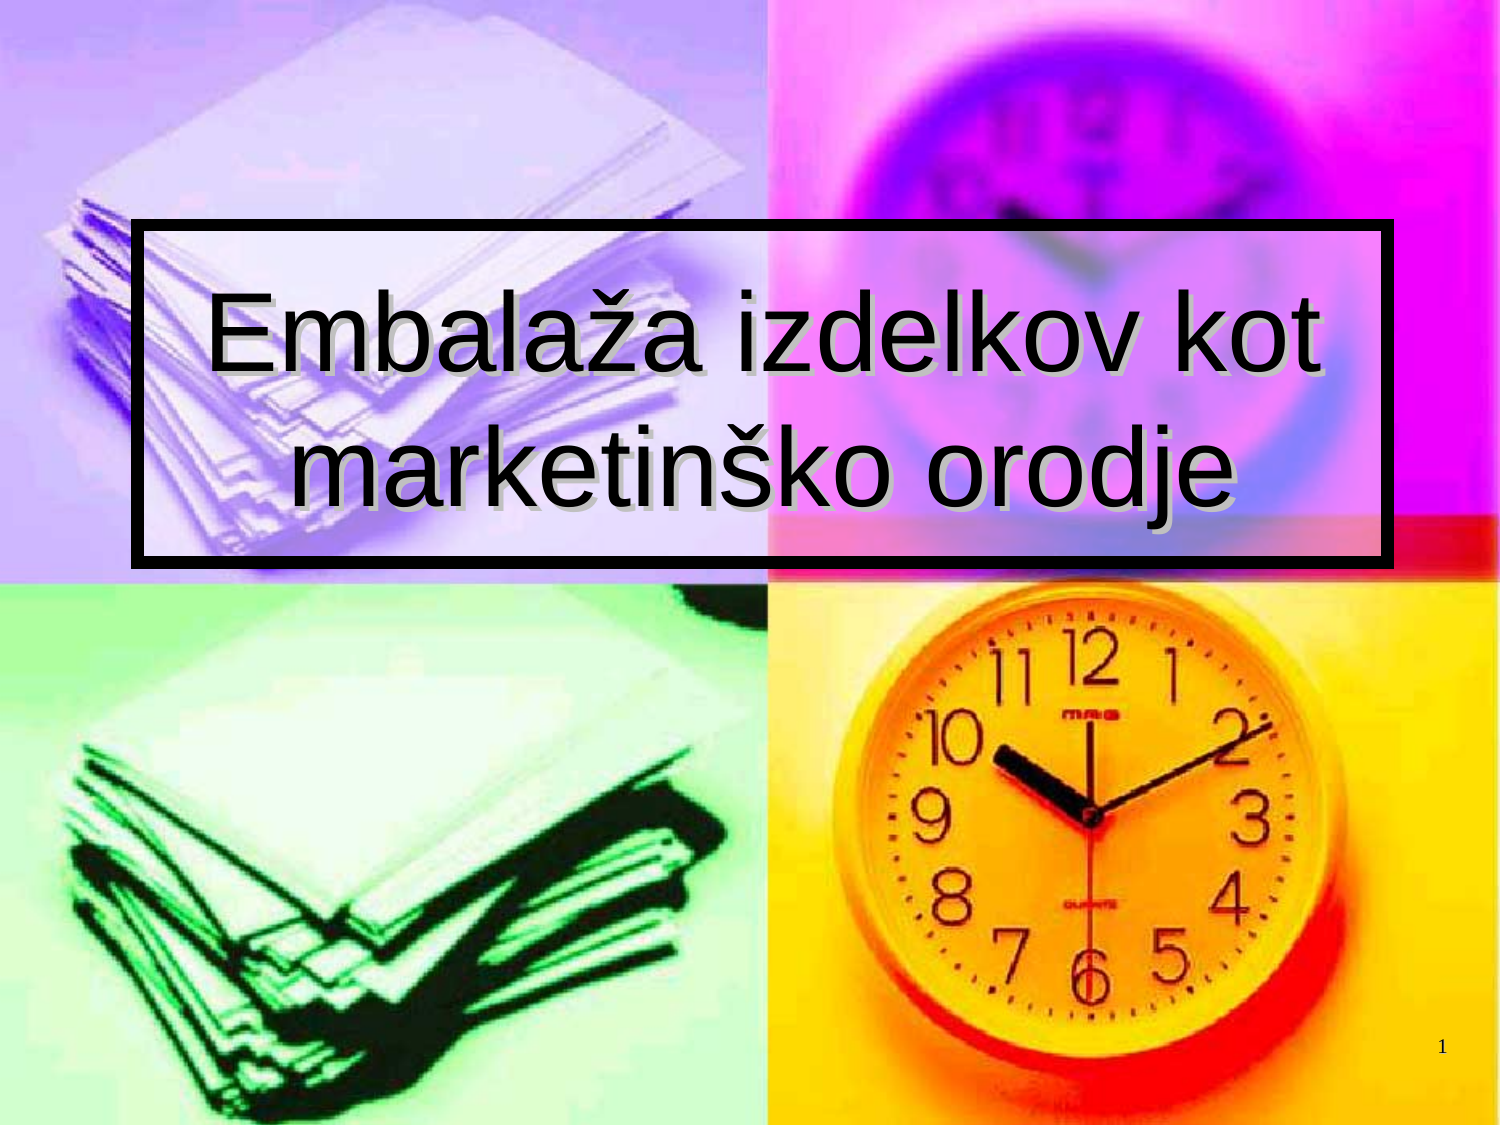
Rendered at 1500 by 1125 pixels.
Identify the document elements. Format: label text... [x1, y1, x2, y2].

picture [0, 0, 1500, 1125]
title Embalaža izdelkov kot marketinško orodje [137, 224, 1388, 563]
